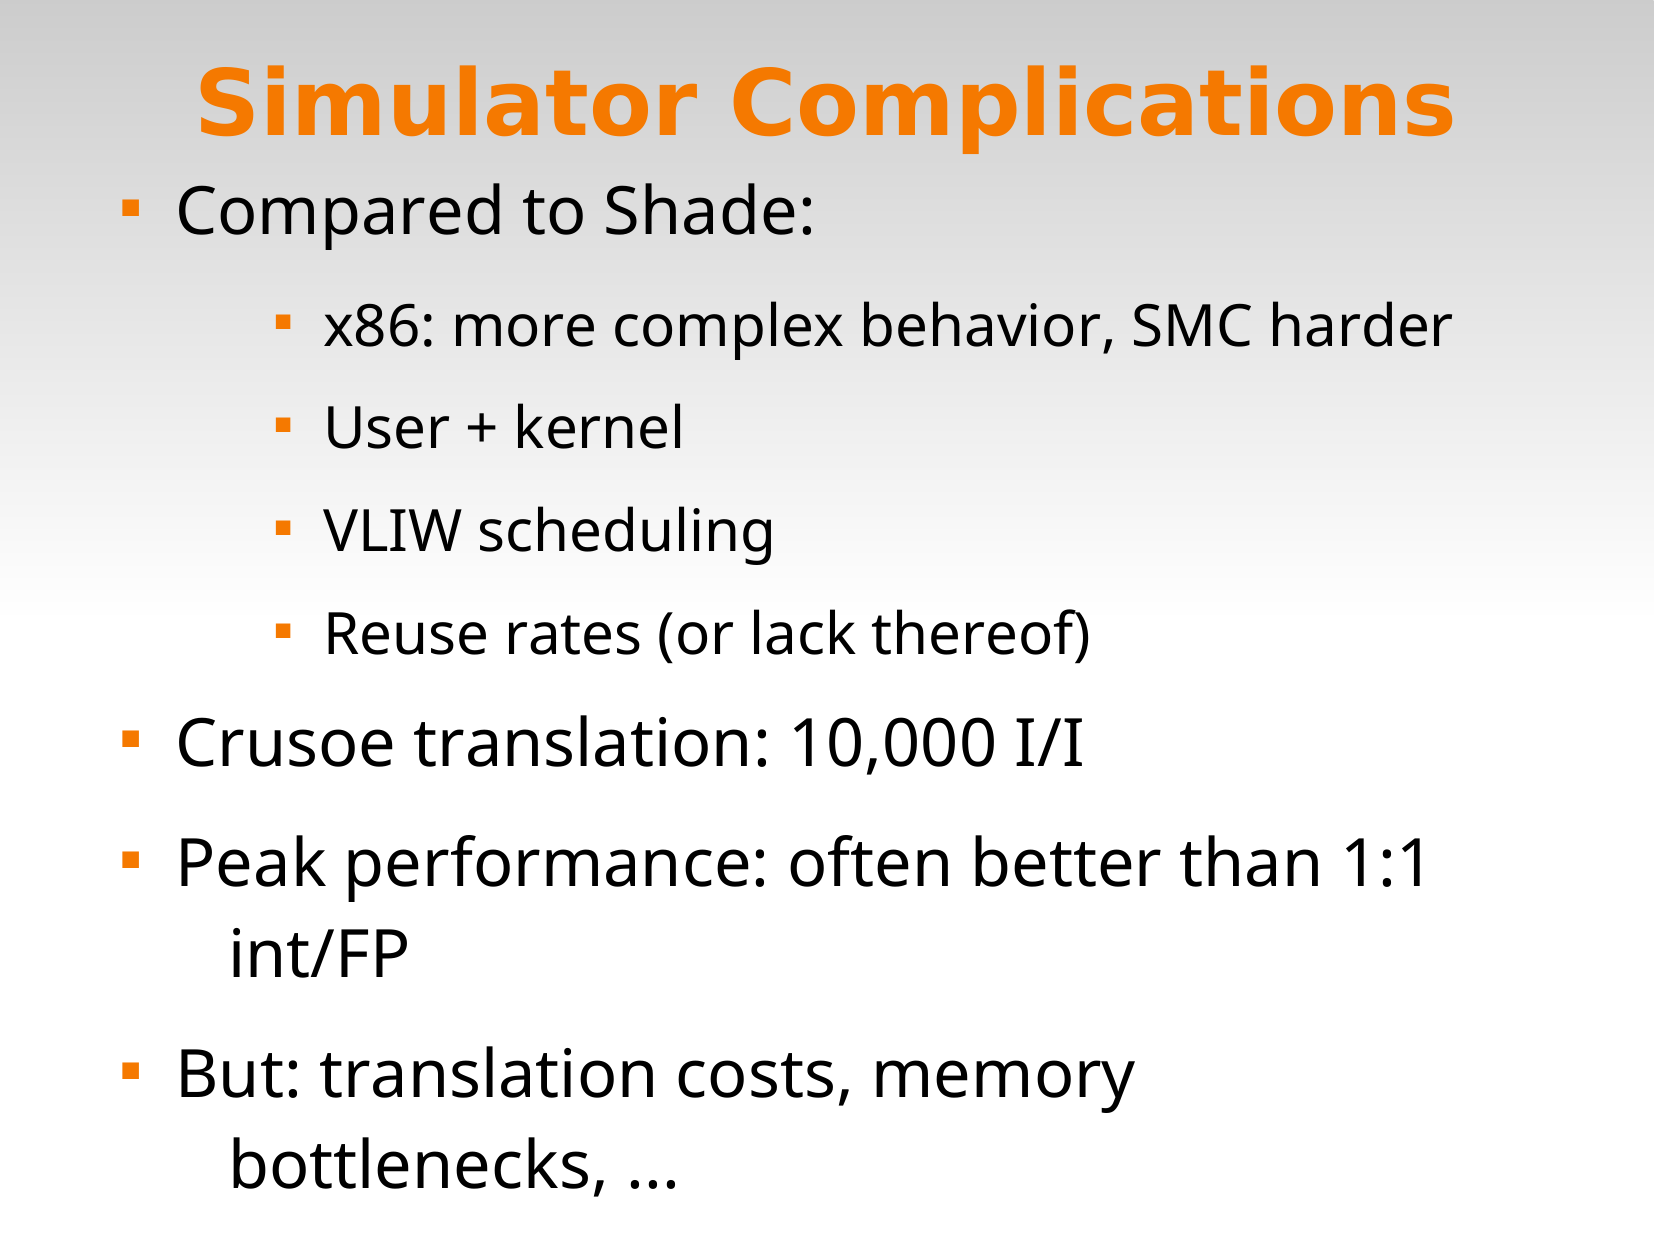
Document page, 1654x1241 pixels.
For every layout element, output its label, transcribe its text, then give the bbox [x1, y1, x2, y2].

list Compared to Shade: x86: more complex behavior, SMC harder User + kernel VLIW scheduling Reuse rates (or lack thereof) Crusoe translation: 10,000 I/I Peak performance: often better than 1:1 int/FP But: translation costs, memory bottlenecks, ... Performance: varies with time, application Humans remember “slow” [86, 163, 1576, 1166]
title Simulator Complications [82, 49, 1571, 157]
